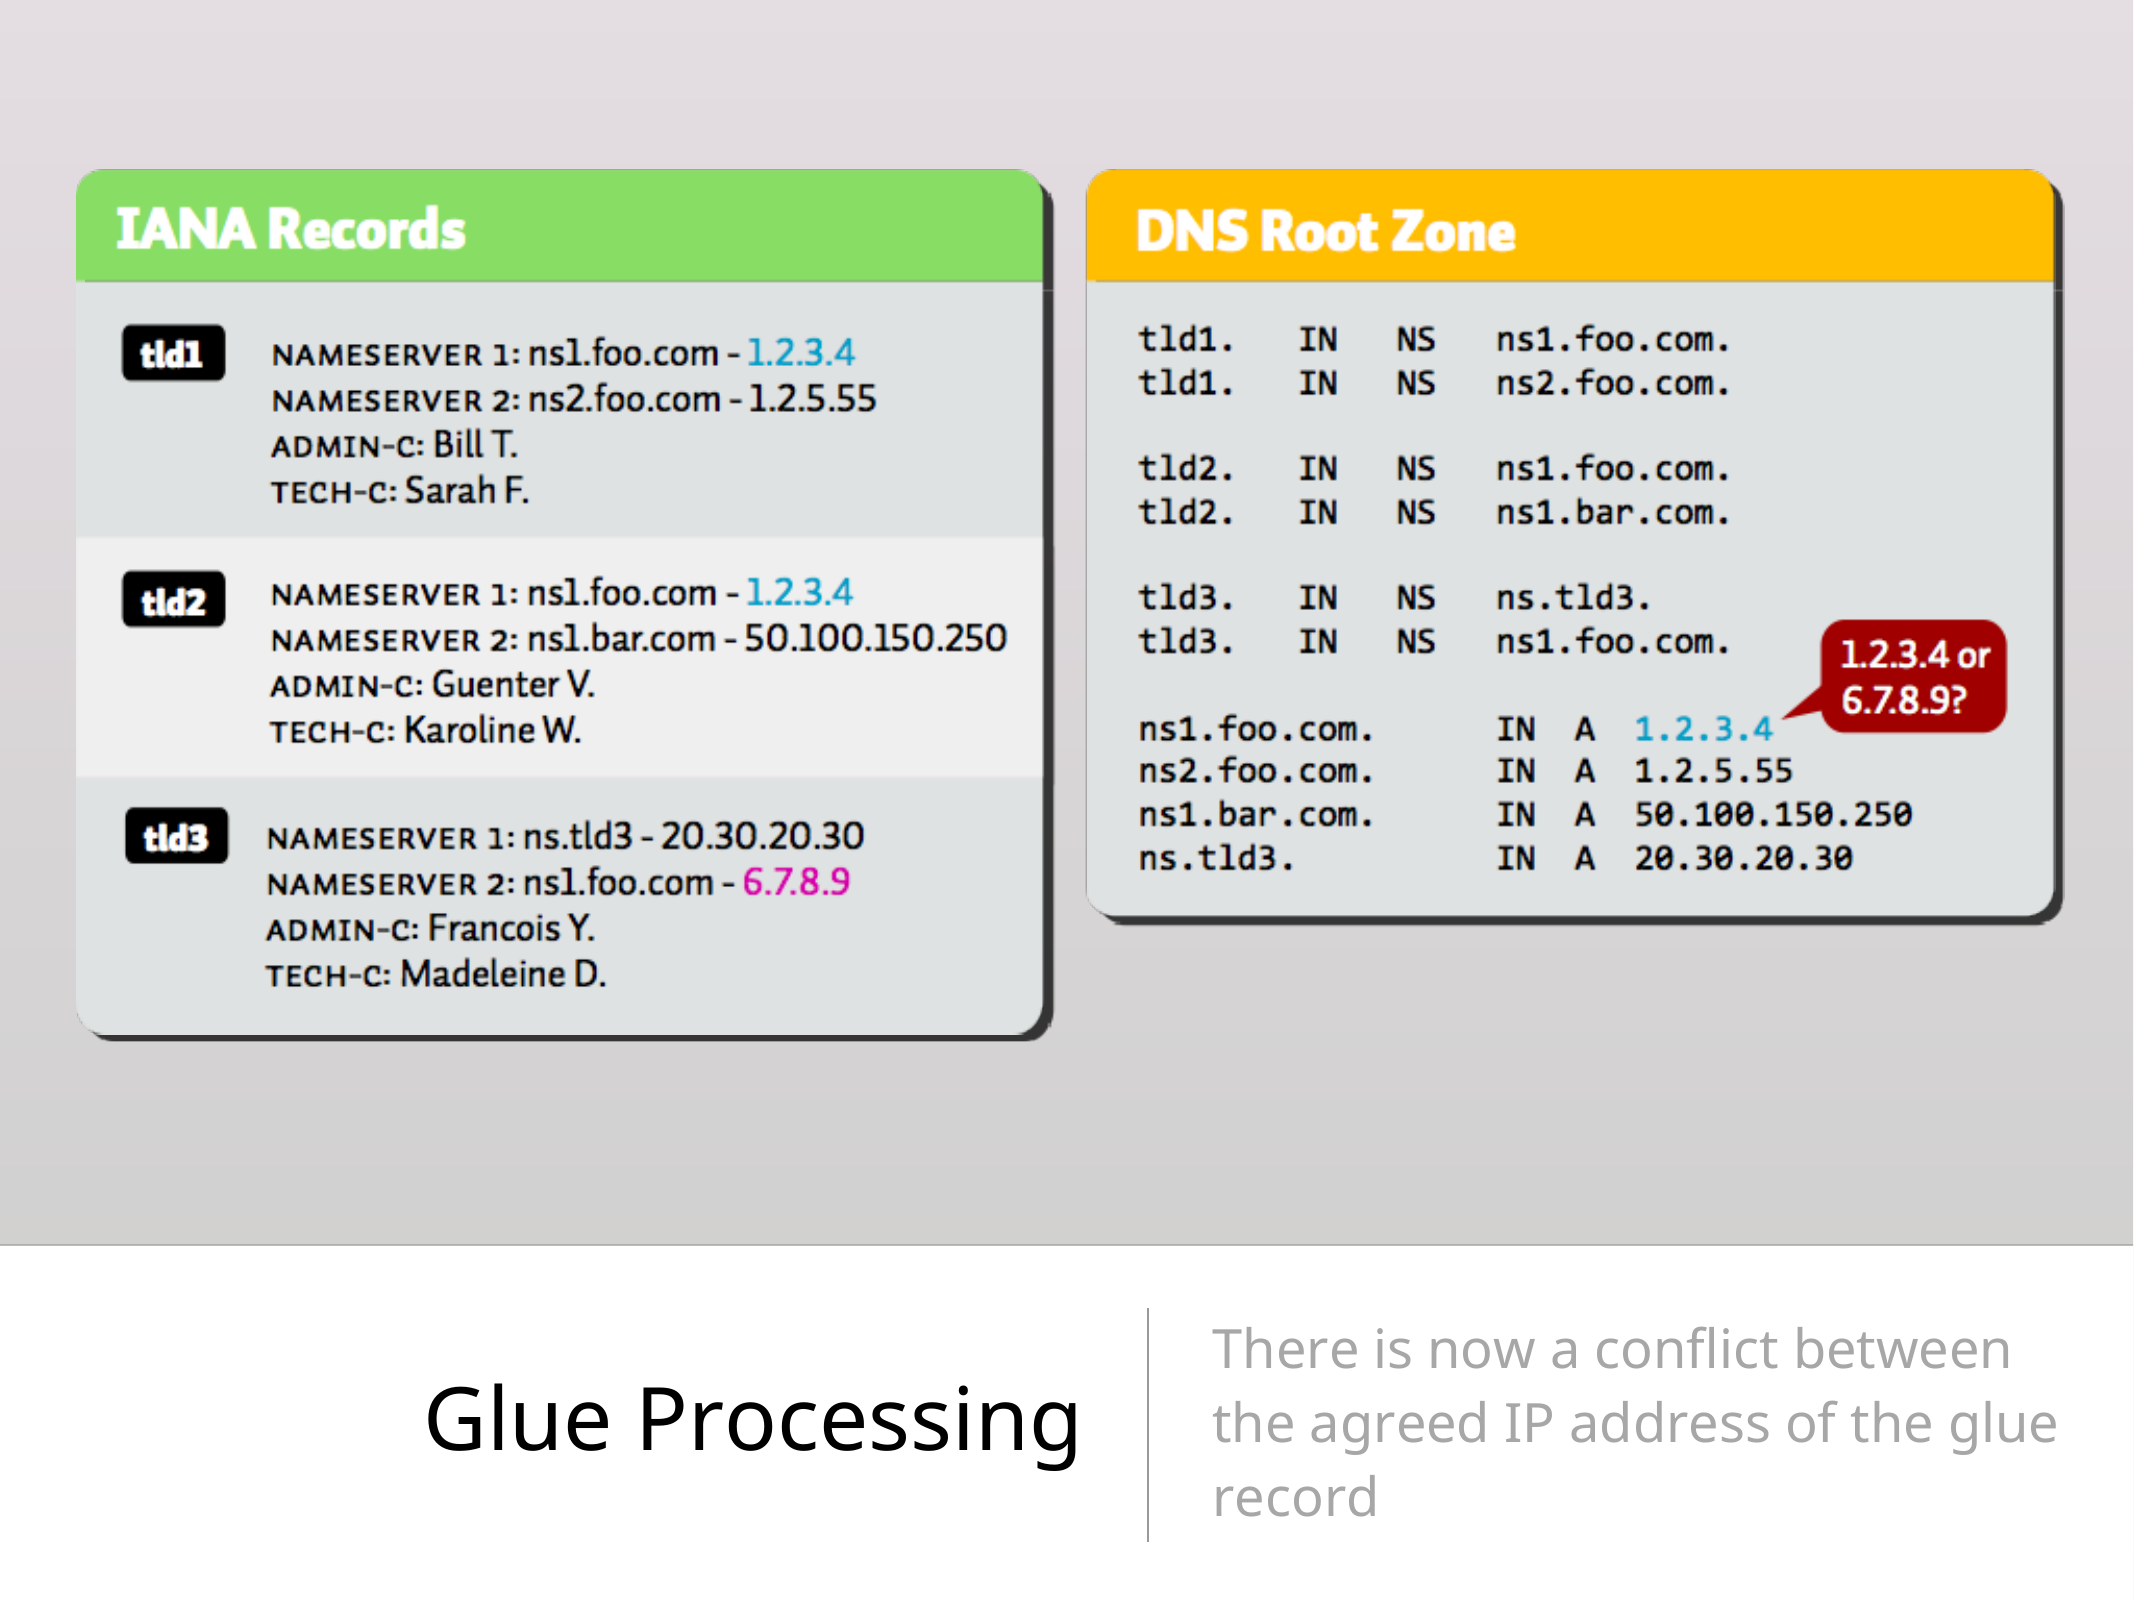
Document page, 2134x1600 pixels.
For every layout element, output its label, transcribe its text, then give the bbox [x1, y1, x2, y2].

list There is now a conflict between the agreed IP address of the glue record [1204, 1283, 2100, 1561]
picture [0, 0, 2134, 1600]
title Glue Processing [110, 1277, 1092, 1557]
